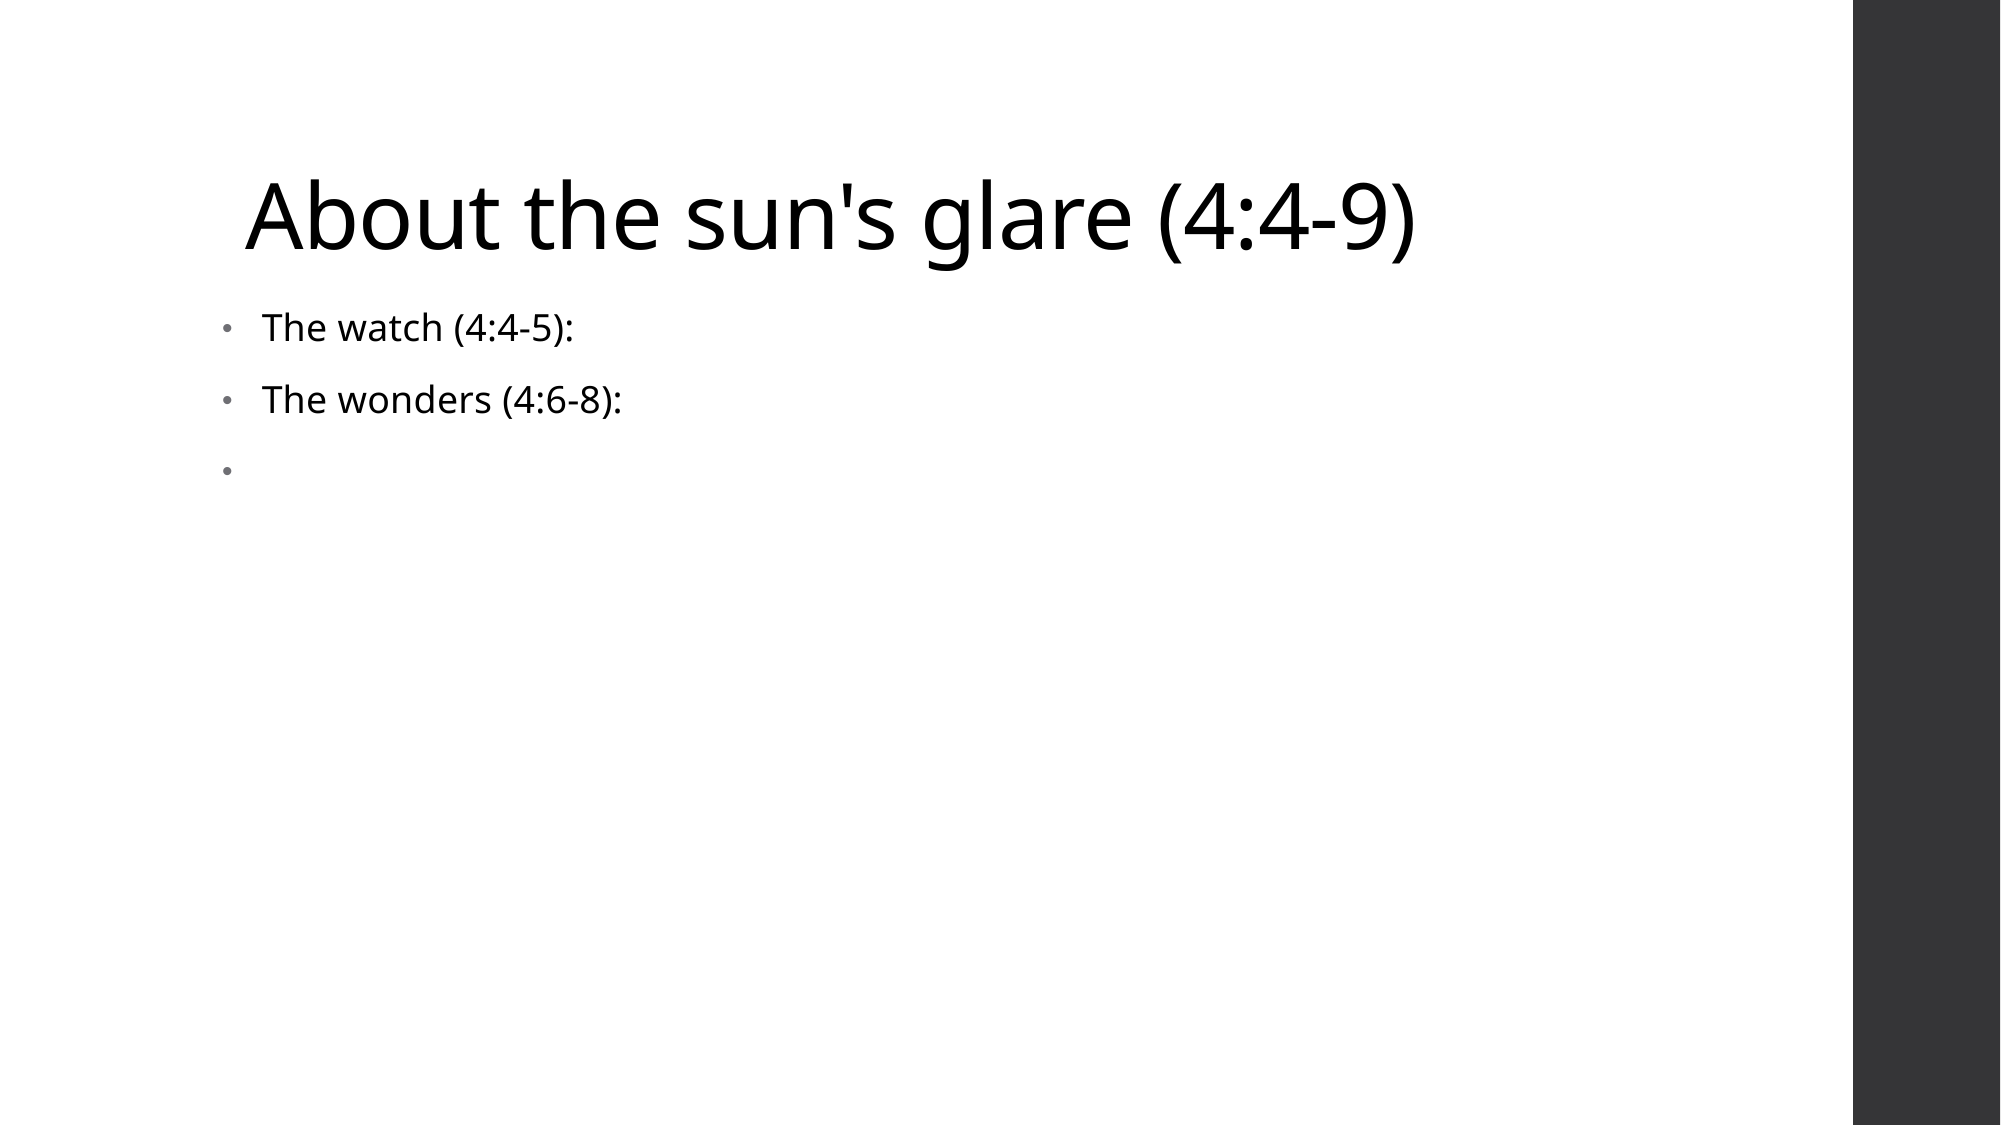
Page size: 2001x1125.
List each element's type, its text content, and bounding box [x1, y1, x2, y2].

title About the sun's glare (4:4-9) [206, 60, 1797, 278]
list The watch (4:4-5): The wonders (4:6-8): [206, 299, 1617, 1014]
